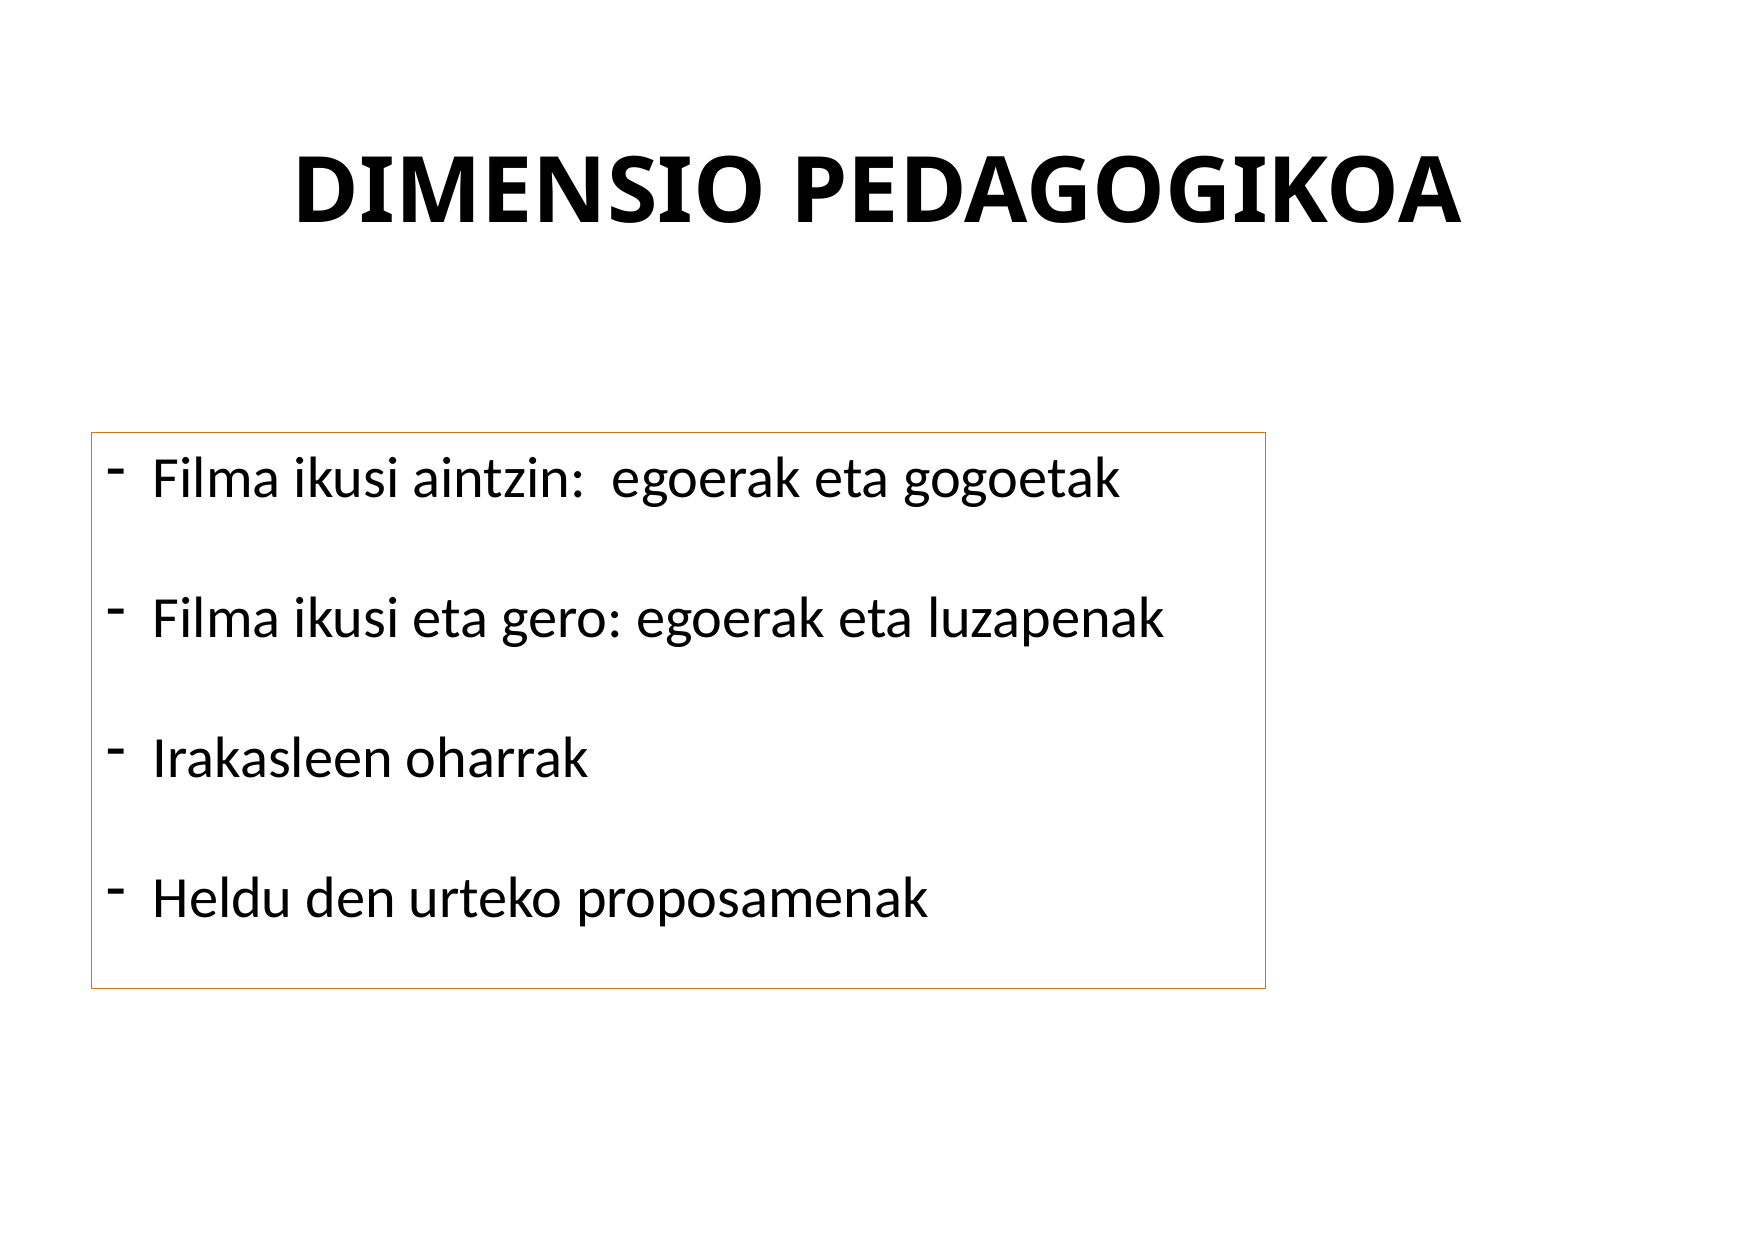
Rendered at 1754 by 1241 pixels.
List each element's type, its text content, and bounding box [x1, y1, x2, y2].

text_box Filma ikusi aintzin: egoerak eta gogoetak Filma ikusi eta gero: egoerak eta luzapenak Irakasleen oharrak Heldu den urteko proposamenak [91, 432, 1266, 989]
text_box DIMENSIO PEDAGOGIKOA [120, 65, 1634, 306]
